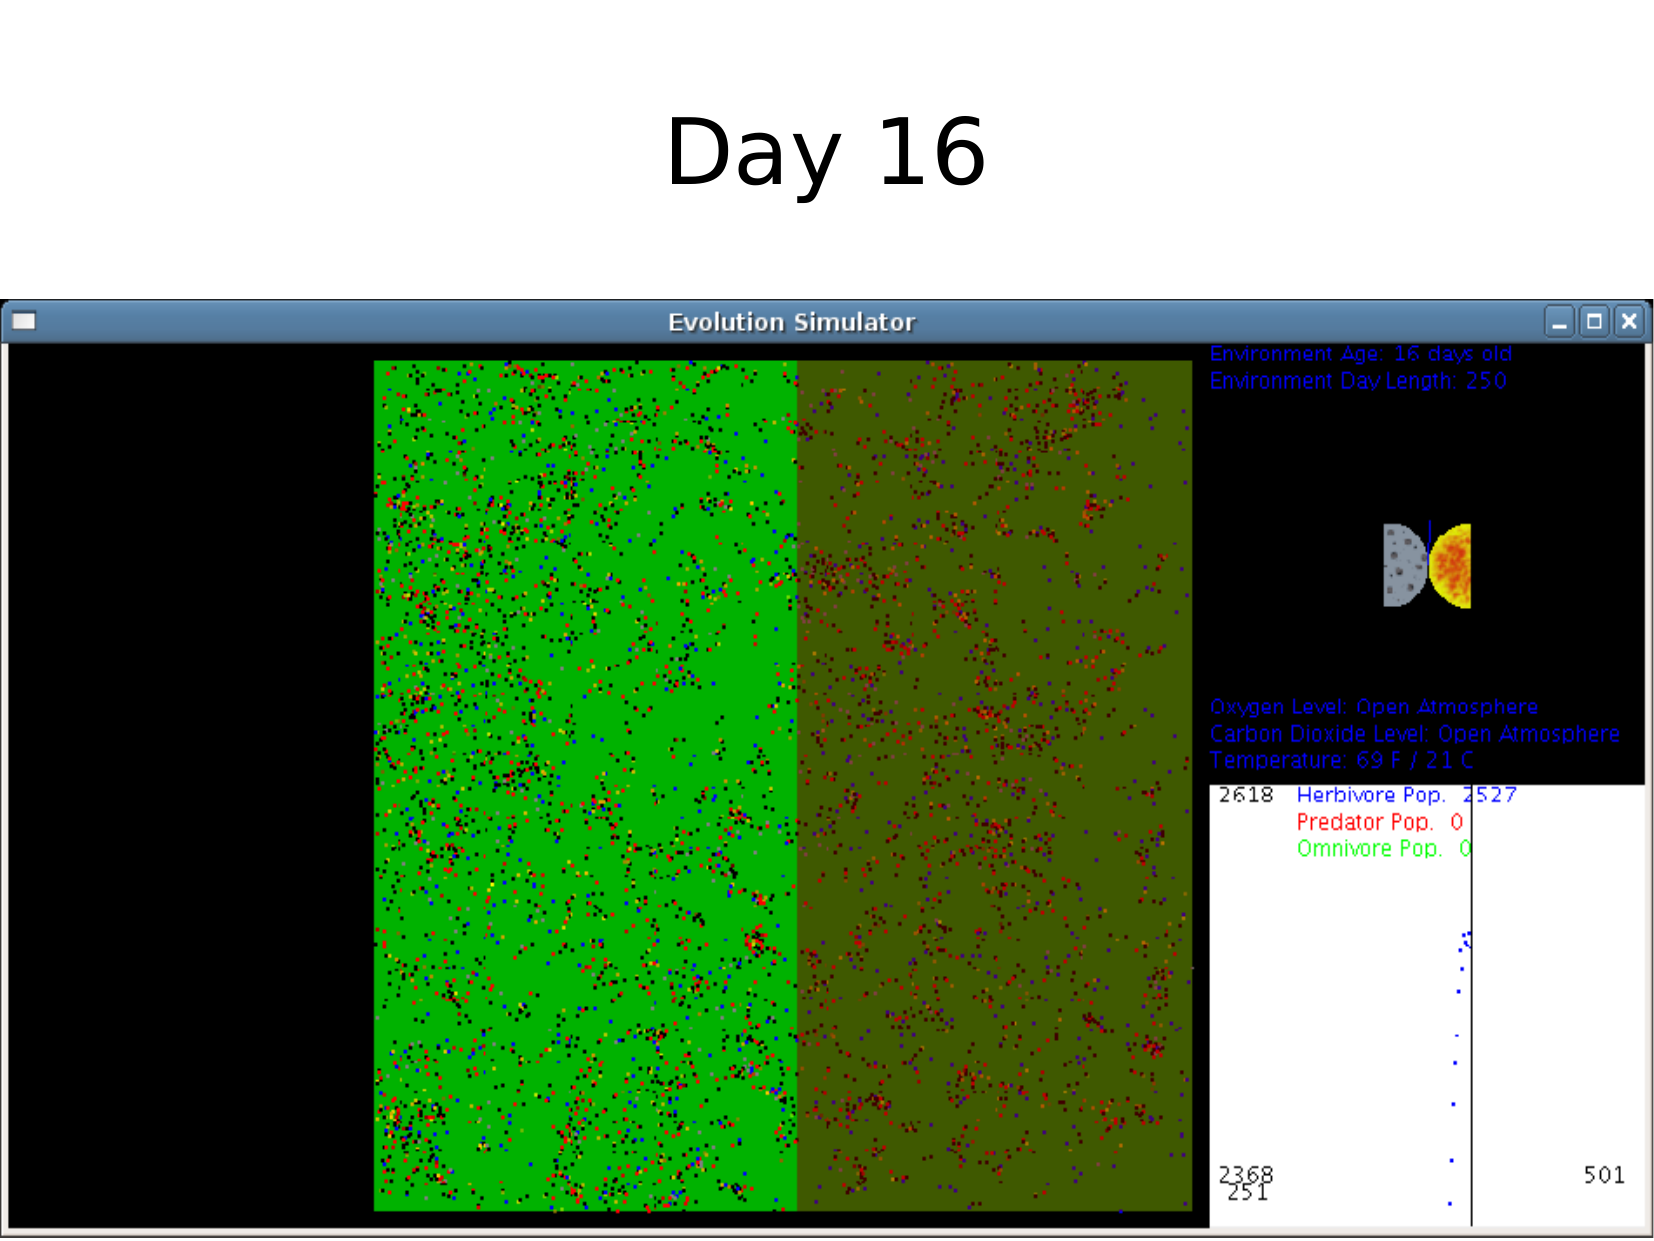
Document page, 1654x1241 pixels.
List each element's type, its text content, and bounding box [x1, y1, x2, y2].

title Day 16 [82, 56, 1571, 250]
picture [0, 299, 1654, 1238]
